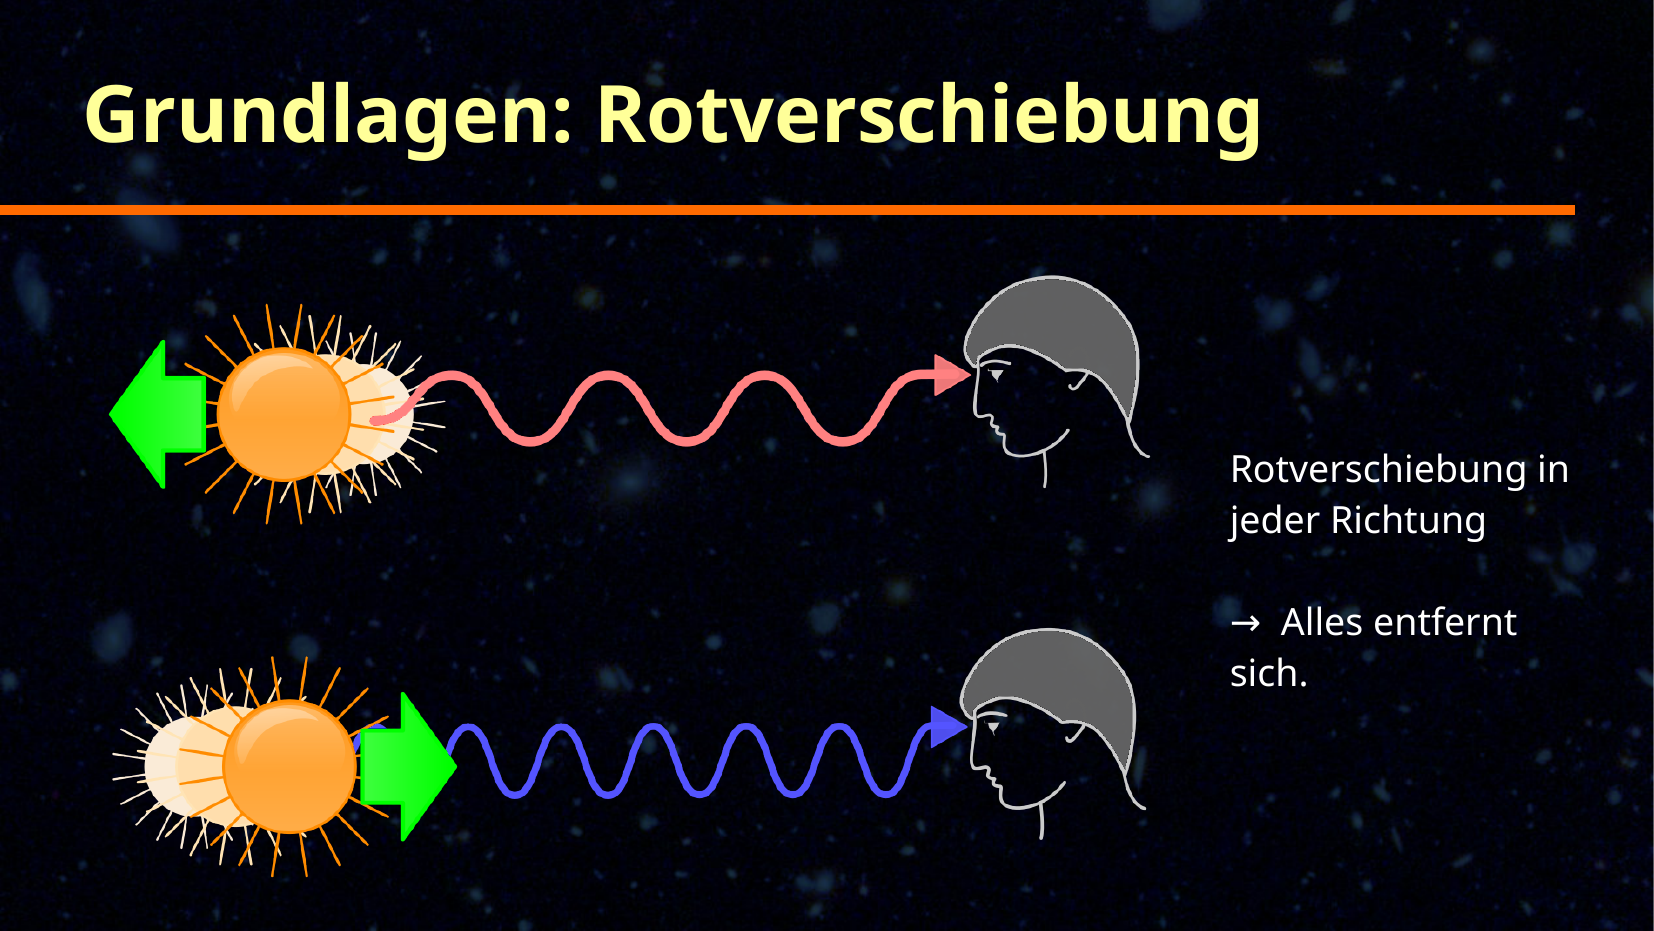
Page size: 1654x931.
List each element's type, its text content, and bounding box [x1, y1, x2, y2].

picture [0, 0, 1654, 931]
title Grundlagen: Rotverschiebung [82, 37, 1571, 193]
text_box Rotverschiebung in jeder Richtung → Alles entfernt sich. [1215, 435, 1606, 665]
